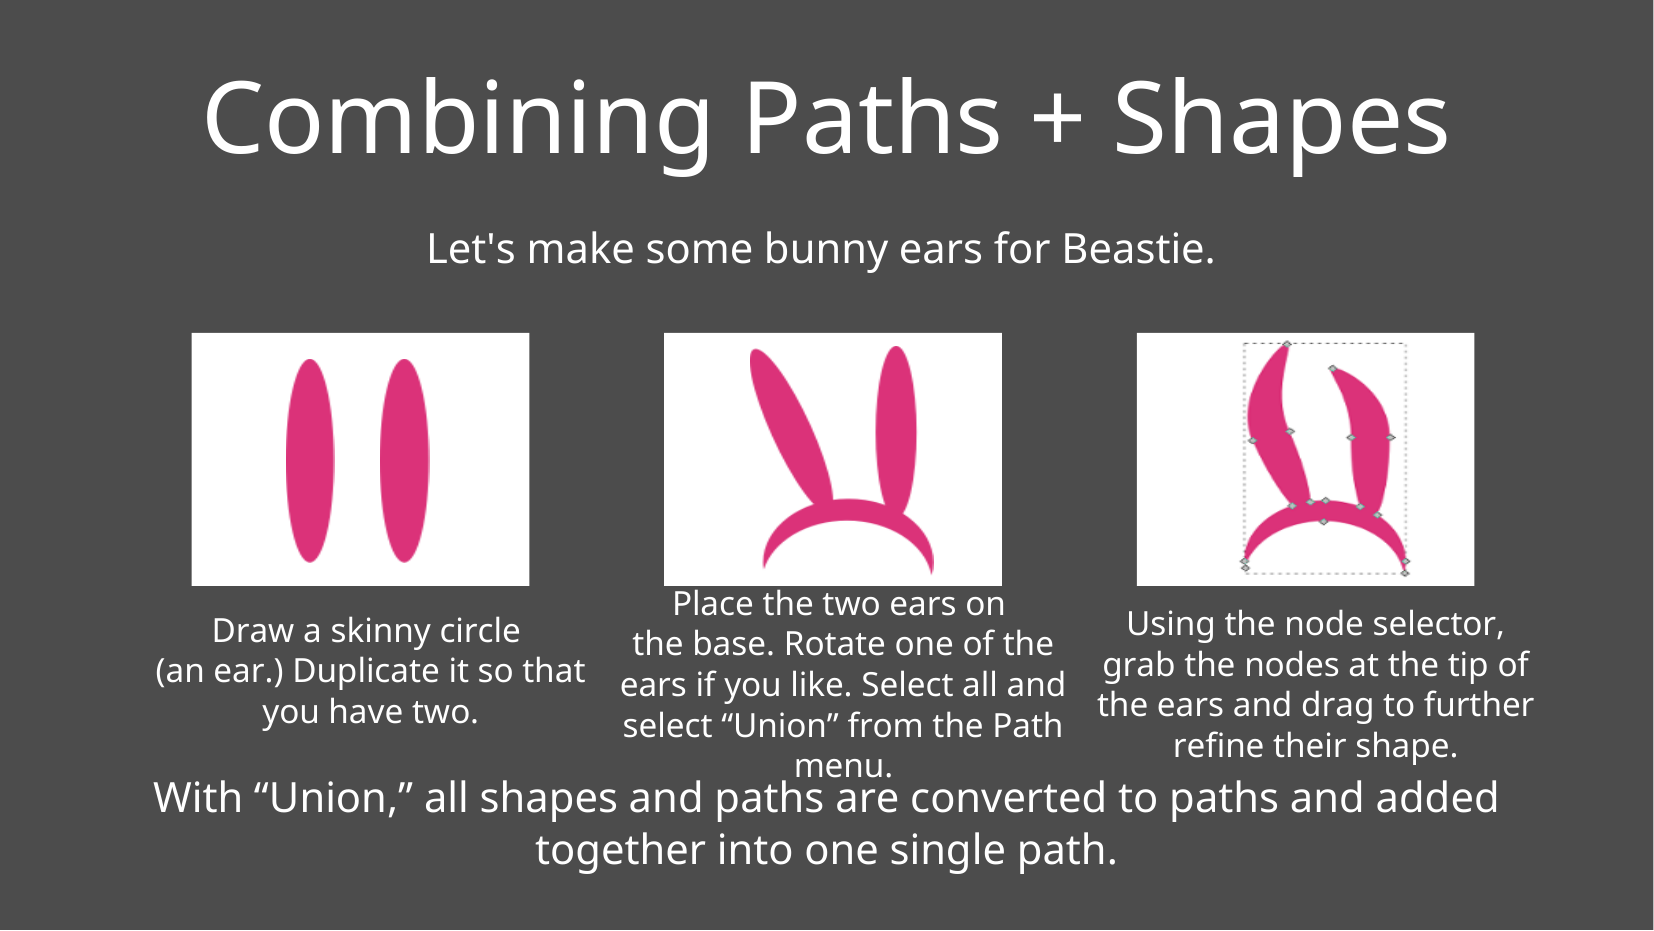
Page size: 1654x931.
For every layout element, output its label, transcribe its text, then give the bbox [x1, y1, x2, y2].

picture [286, 359, 335, 563]
picture [1229, 337, 1426, 583]
title With “Union,” all shapes and paths are converted to paths and added together into one single path. [132, 767, 1521, 879]
text_box [1136, 332, 1475, 586]
picture [380, 359, 430, 563]
title Place the two ears on the base. Rotate one of the ears if you like. Select all and select “Union” from the Path menu. [618, 590, 1069, 767]
title Let's make some bunny ears for Beastie. [132, 192, 1521, 304]
title Using the node selector, grab the nodes at the tip of the ears and drag to further refine their shape. [1091, 609, 1542, 760]
title Draw a skinny circle (an ear.) Duplicate it so that you have two. [145, 612, 596, 729]
text_box [191, 332, 530, 586]
picture [750, 346, 934, 576]
text_box [664, 332, 1002, 586]
title Combining Paths + Shapes [76, 27, 1578, 224]
